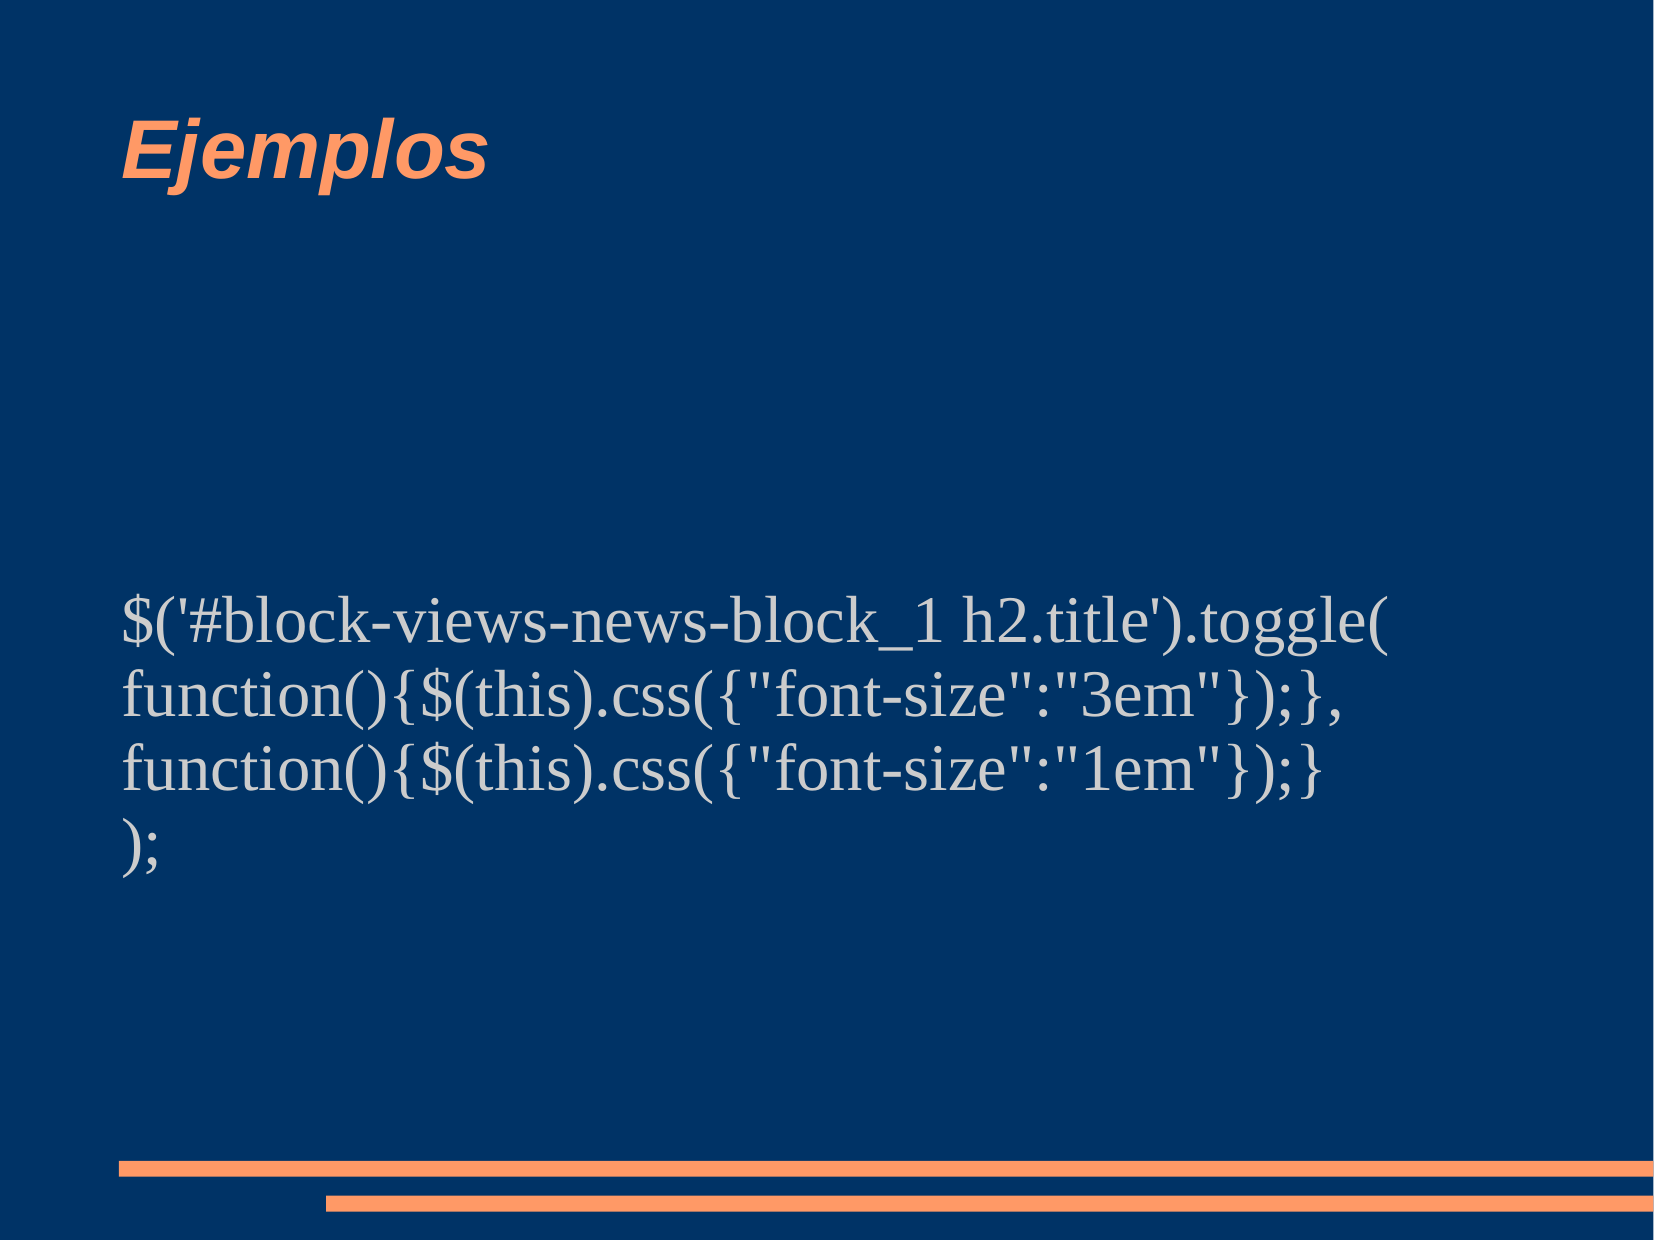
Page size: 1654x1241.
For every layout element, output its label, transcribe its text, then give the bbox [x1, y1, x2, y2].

subtitle $('#block-views-news-block_1 h2.title').toggle( function(){$(this).css({"font-size":"3em"});}, function(){$(this).css({"font-size":"1em"});} ); [121, 329, 1561, 1134]
title Ejemplos [121, 53, 1534, 246]
